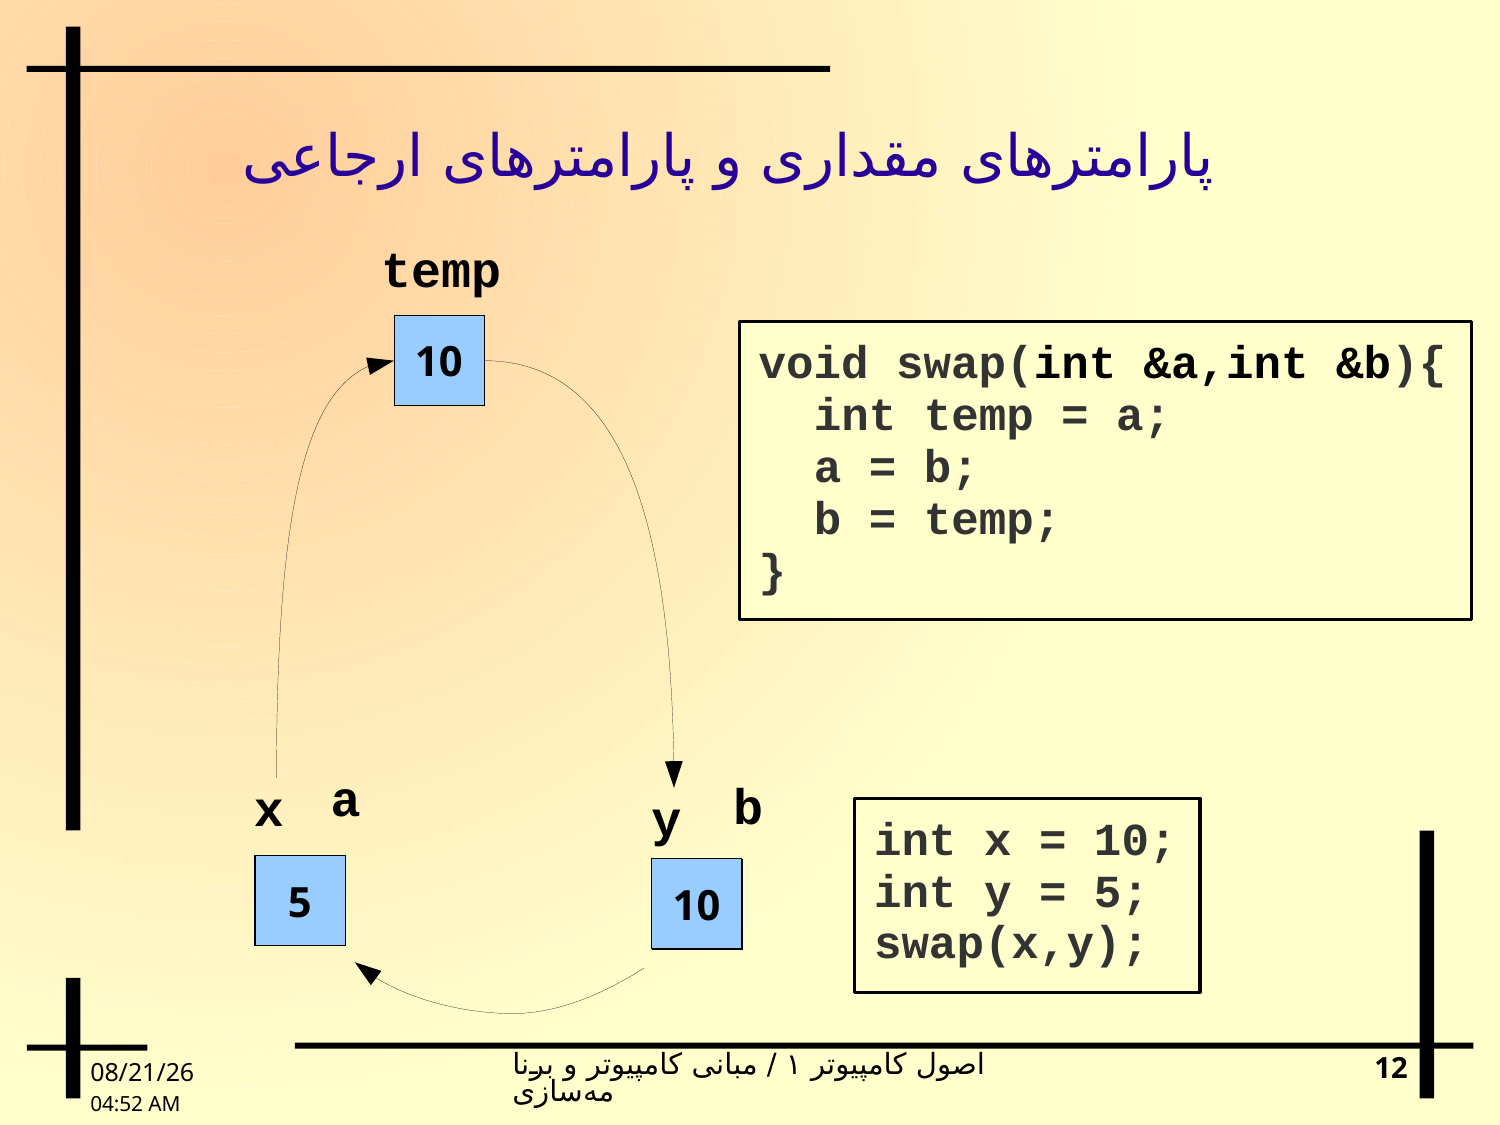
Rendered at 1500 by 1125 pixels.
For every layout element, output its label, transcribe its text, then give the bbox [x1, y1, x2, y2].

text_box 10 [651, 858, 742, 949]
text_box x [238, 777, 314, 850]
text_box 5 [255, 855, 346, 946]
list int x = 10; int y = 5; swap(x,y); [854, 798, 1201, 993]
title پارامترهای مقداری و پارامترهای ارجاعی [113, 96, 1344, 217]
text_box a [315, 766, 391, 839]
text_box b [718, 775, 794, 848]
text_box 10 [394, 315, 485, 406]
text_box y [636, 787, 712, 860]
text_box temp [366, 238, 530, 311]
list void swap(int &a,int &b){ int temp = a; a = b; b = temp; } [739, 321, 1472, 620]
